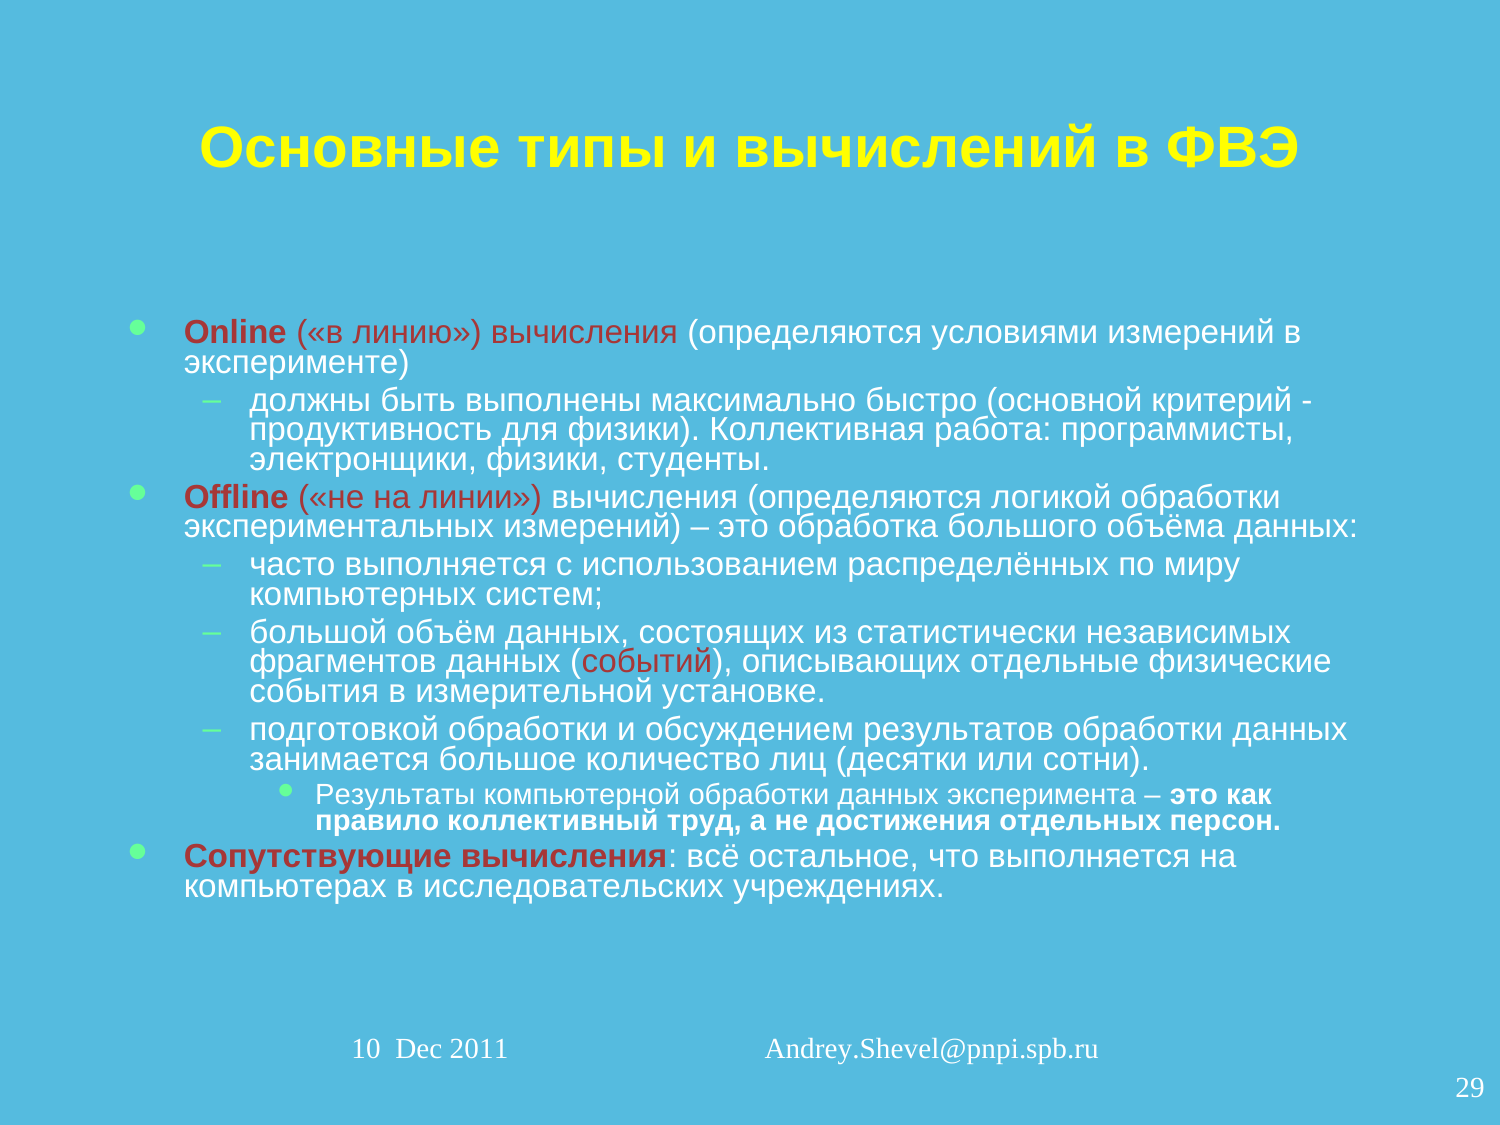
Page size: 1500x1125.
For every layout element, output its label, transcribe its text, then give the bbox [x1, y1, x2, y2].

title Основные типы и вычислений в ФВЭ [112, 37, 1388, 188]
list Online («в линию») вычисления (определяются условиями измерений в эксперименте) должны быть выполнены максимально быстро (основной критерий - продуктивность для физики). Коллективная работа: программисты, электронщики, физики, студенты. Offline («не на линии») вычисления (определяются логикой обработки экспериментальных измерений) – это обработка большого объёма данных: часто выполняется с использованием распределённых по миру компьютерных систем; большой объём данных, состоящих из статистически независимых фрагментов данных (событий), описывающих отдельные физические события в измерительной установке. подготовкой обработки и обсуждением результатов обработки данных занимается большое количество лиц (десятки или сотни). Результаты компьютерной обработки данных эксперимента – это как правило коллективный труд, а не достижения отдельных персон. Сопутствующие вычисления: всё остальное, что выполняется на компьютерах в исследовательских учреждениях. [112, 312, 1388, 988]
